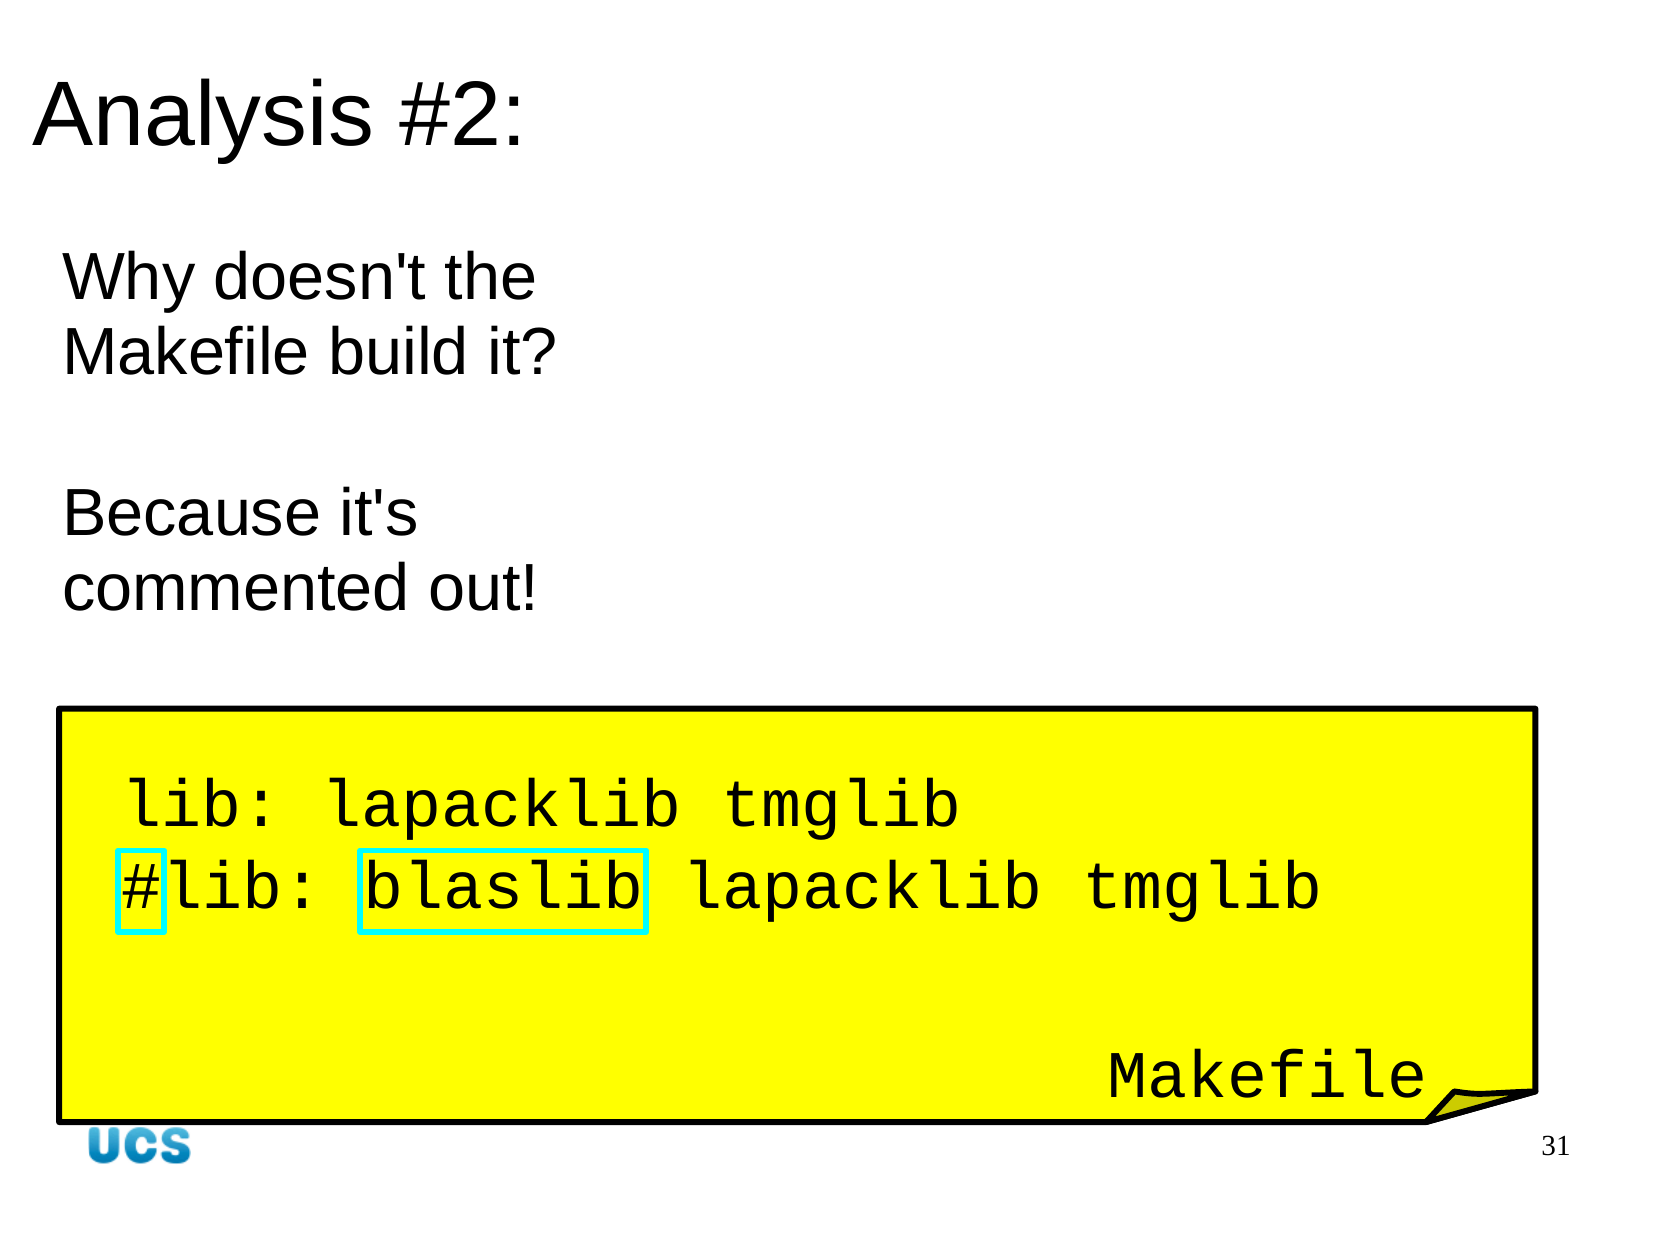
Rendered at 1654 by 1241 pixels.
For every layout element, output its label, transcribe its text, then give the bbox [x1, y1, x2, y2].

text_box [59, 708, 1536, 1123]
picture [88, 1126, 191, 1165]
text_box Analysis #2: [29, 59, 531, 168]
text_box Because it's commented out! [59, 472, 545, 628]
text_box blaslib [360, 850, 647, 932]
text_box # [118, 850, 159, 932]
text_box lib: [159, 850, 326, 932]
text_box lapacklib tmglib [679, 850, 1326, 932]
text_box lib: lapacklib tmglib [118, 767, 965, 850]
text_box Why doesn't the Makefile build it? [59, 236, 563, 392]
text_box Makefile [1104, 1039, 1431, 1121]
